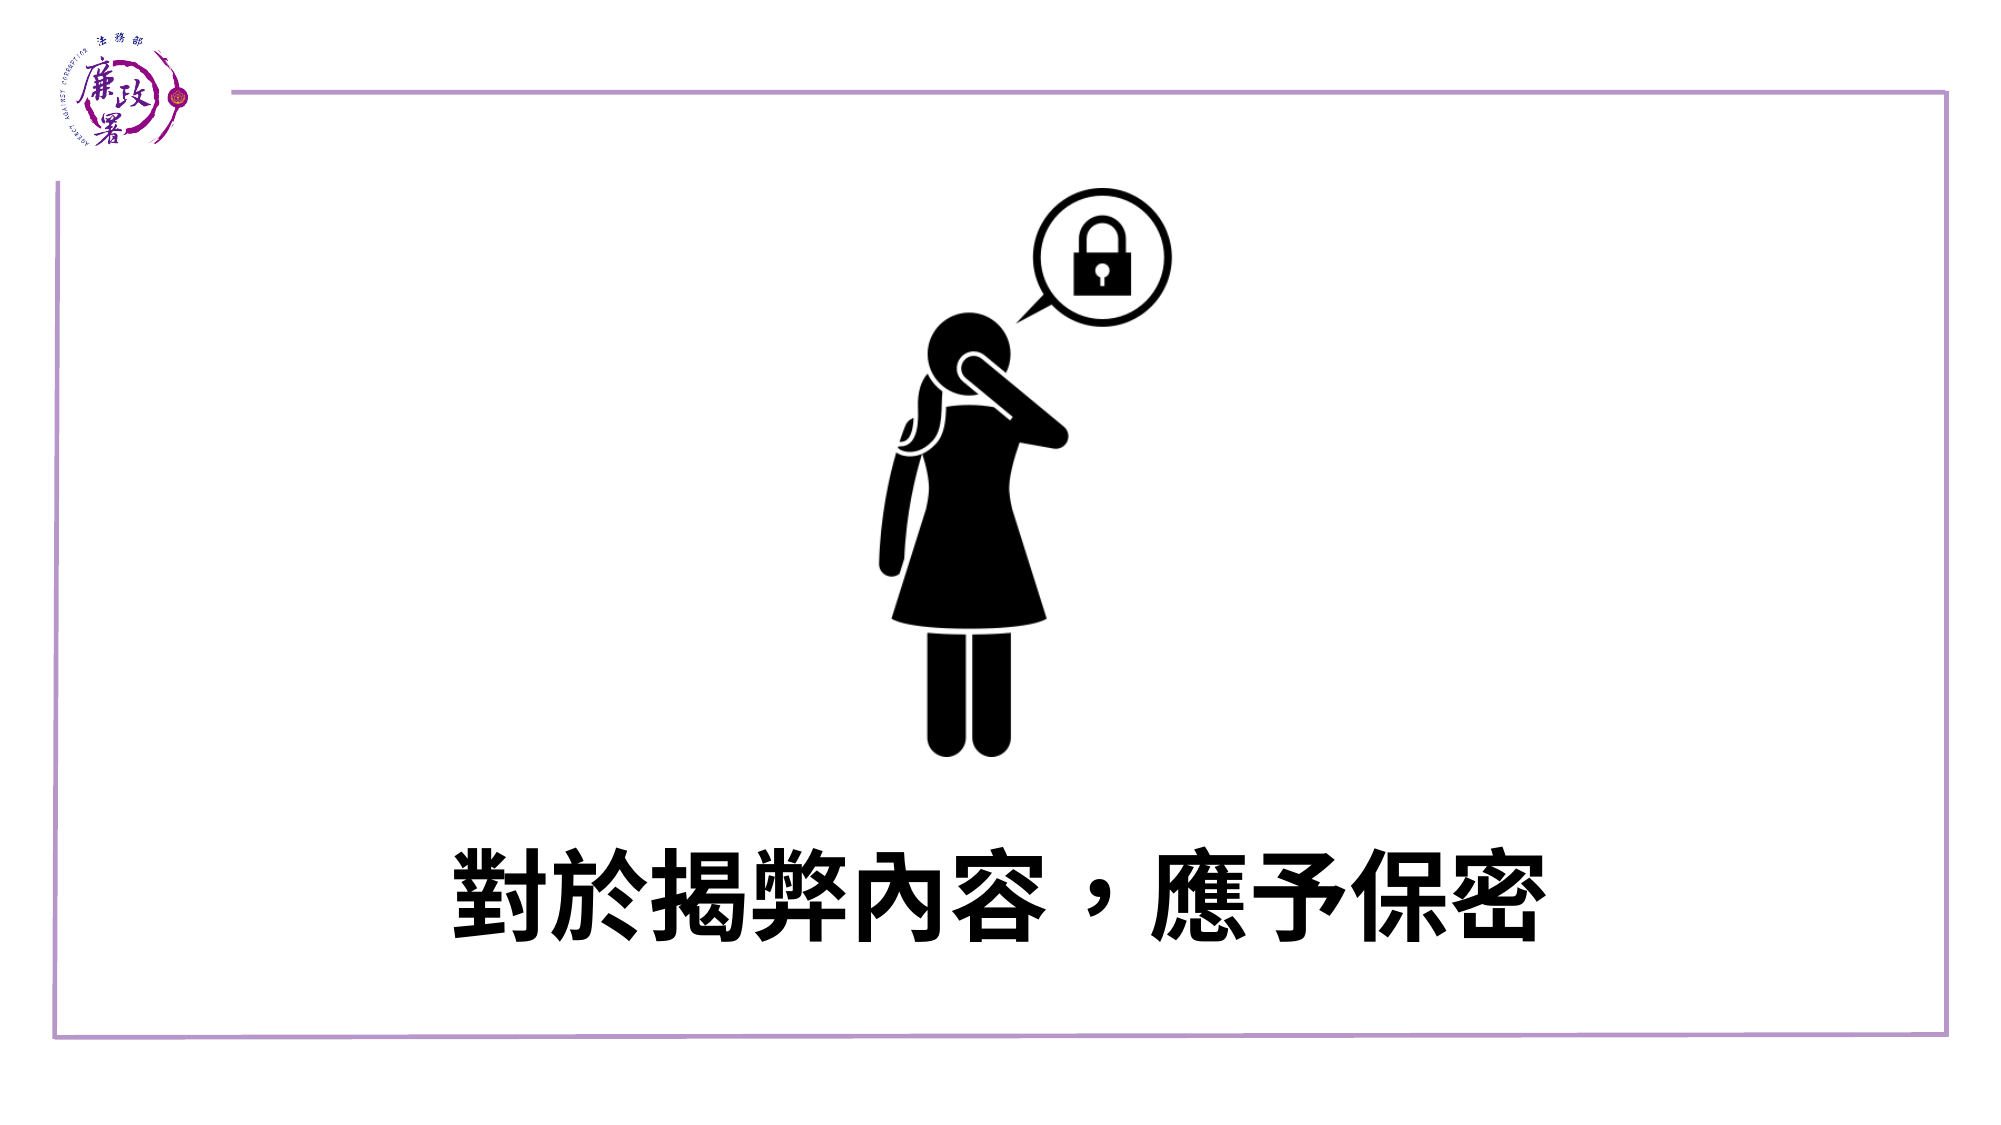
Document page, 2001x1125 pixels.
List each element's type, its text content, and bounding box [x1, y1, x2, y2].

picture [60, 32, 188, 146]
text_box 對於揭弊內容，應予保密 [435, 826, 1565, 962]
picture [741, 188, 1310, 757]
